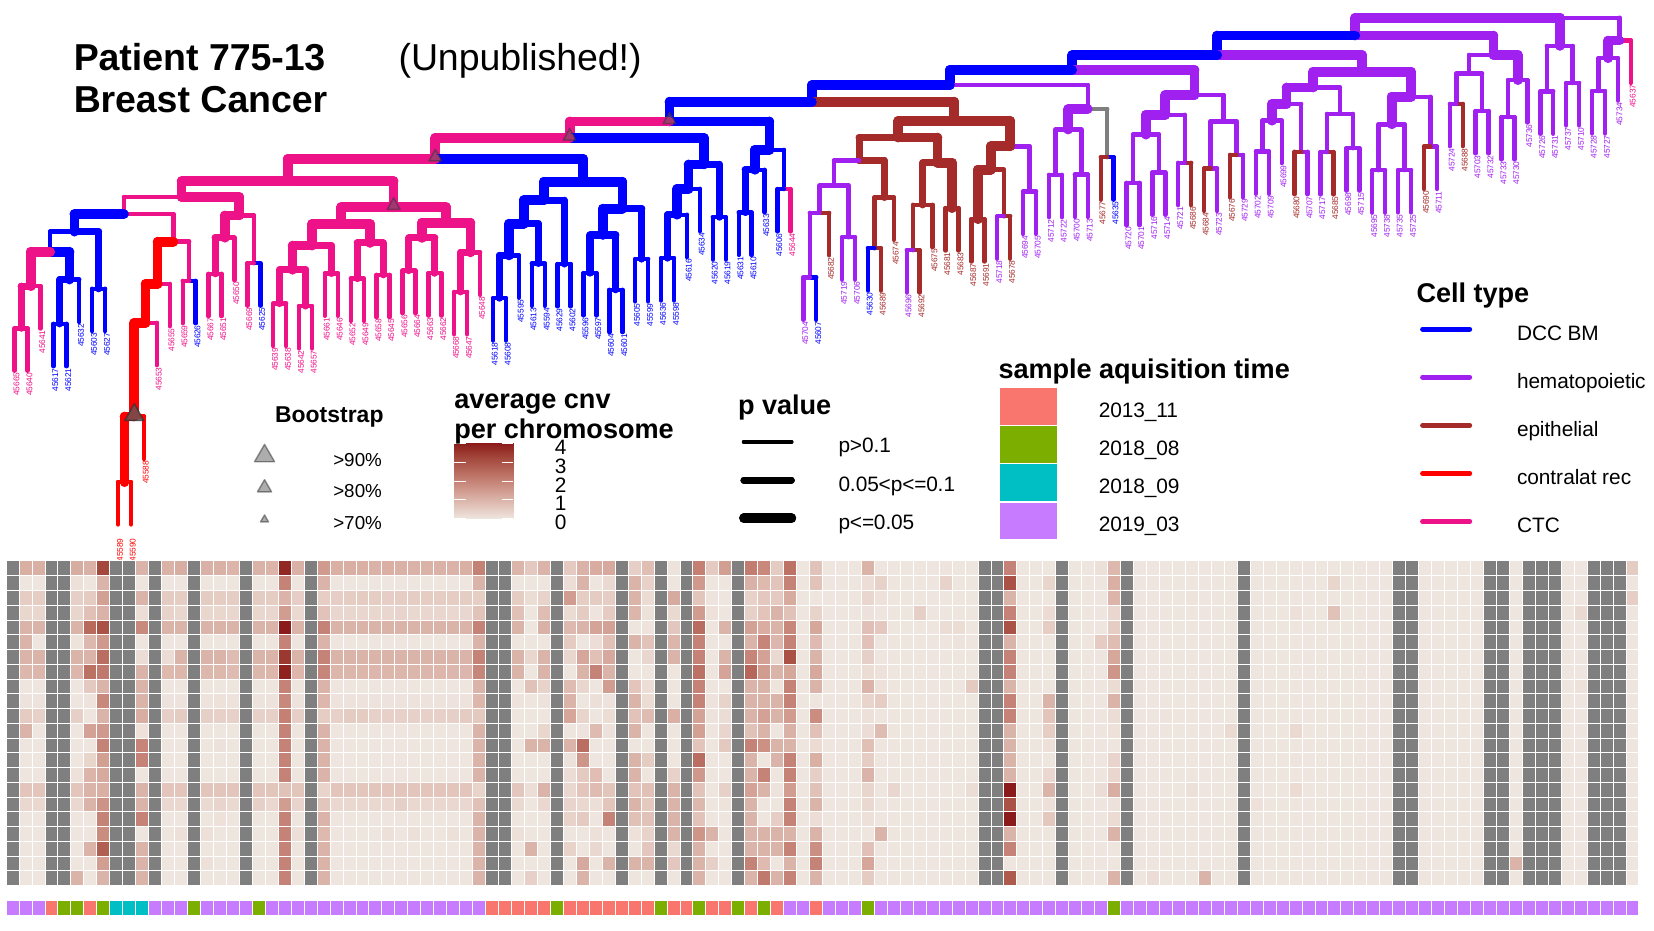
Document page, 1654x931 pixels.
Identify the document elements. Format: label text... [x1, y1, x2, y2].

text_box 45707 [1304, 195, 1314, 219]
text_box 45700 [1072, 218, 1081, 242]
text_box p<=0.05 [838, 510, 963, 532]
text_box 45678 [1007, 260, 1016, 284]
text_box 45704 [800, 321, 809, 345]
text_box [260, 514, 269, 522]
text_box 45692 [916, 294, 926, 318]
text_box 45663 [425, 317, 434, 341]
text_box 45651 [218, 317, 228, 341]
text_box 45653 [154, 366, 163, 391]
text_box 45698 [1343, 192, 1353, 216]
text_box 45599 [645, 303, 654, 327]
text_box 45598 [671, 302, 680, 326]
text_box 45632 [76, 323, 85, 347]
text_box 45595 [516, 299, 525, 323]
text_box 45625 [257, 307, 266, 331]
text_box 45716 [1149, 216, 1159, 240]
text_box 45683 [955, 252, 965, 276]
text_box 45738 [1382, 214, 1391, 238]
text_box 45721 [1175, 206, 1184, 230]
text_box 45677 [1097, 201, 1107, 225]
text_box 45631 [735, 256, 745, 280]
text_box 45720 [1123, 226, 1133, 250]
text_box 45627 [102, 332, 111, 356]
text_box 45646 [335, 317, 344, 341]
text_box 45665 [11, 372, 21, 396]
text_box 45658 [373, 318, 383, 342]
text_box 45605 [632, 303, 641, 327]
text_box 45630 [865, 292, 874, 316]
text_box 45690 [1421, 190, 1430, 214]
text_box 45655 [166, 327, 176, 352]
text_box 45606 [774, 232, 784, 257]
text_box 45650 [231, 281, 241, 305]
text_box 0 [554, 513, 576, 532]
text_box 45620 [710, 261, 719, 285]
text_box 45648 [477, 296, 486, 320]
text_box 45722 [1059, 218, 1068, 243]
text_box Cell type [1416, 277, 1582, 305]
text_box 45694 [1020, 235, 1029, 259]
text_box hematopoietic [1517, 369, 1646, 391]
text_box 45725 [1408, 213, 1417, 238]
text_box 45659 [179, 324, 189, 348]
text_box 45705 [1033, 235, 1042, 259]
text_box p>0.1 [838, 434, 933, 456]
text_box [387, 197, 401, 210]
text_box 45684 [1201, 212, 1210, 236]
text_box 45685 [1330, 196, 1340, 220]
text_box 45696 [903, 294, 913, 318]
text_box 45633 [761, 213, 771, 237]
text_box [6, 901, 1639, 915]
text_box 45688 [1459, 147, 1469, 171]
text_box 45642 [296, 350, 305, 374]
text_box 45695 [1369, 214, 1378, 238]
text_box CTC [1517, 513, 1560, 535]
text_box 45689 [878, 292, 887, 316]
text_box 45645 [386, 318, 396, 342]
text_box 45639 [270, 347, 279, 371]
text_box 45589 [115, 537, 124, 561]
text_box 45602 [567, 307, 577, 332]
text_box 45637 [1628, 84, 1637, 108]
text_box >90% [333, 448, 383, 468]
text_box 45714 [1162, 216, 1172, 240]
text_box 45737 [1563, 126, 1572, 151]
text_box [257, 479, 272, 492]
text_box [428, 149, 442, 161]
text_box 45596 [580, 316, 590, 341]
text_box 45607 [813, 321, 822, 345]
text_box 45712 [1046, 218, 1055, 243]
text_box 45702 [1253, 195, 1262, 219]
text_box 45719 [839, 281, 848, 305]
text_box 45644 [787, 232, 797, 257]
text_box 45726 [1537, 135, 1547, 159]
text_box 45662 [438, 317, 447, 341]
text_box p value [738, 390, 832, 418]
text_box average cnv per chromosome [454, 383, 675, 439]
text_box [125, 403, 144, 421]
text_box 1 [554, 495, 576, 513]
text_box 45610 [748, 256, 758, 280]
text_box [999, 387, 1058, 540]
text_box 45617 [50, 367, 60, 391]
text_box 3 [554, 457, 576, 476]
text_box 45613 [529, 307, 538, 331]
text_box 45601 [619, 333, 628, 357]
text_box 45709 [1266, 195, 1275, 219]
text_box 45680 [1291, 195, 1301, 219]
text_box 45682 [826, 256, 835, 280]
text_box [563, 128, 577, 141]
text_box 45717 [1317, 196, 1327, 220]
text_box 45735 [1395, 213, 1404, 238]
text_box 45664 [412, 314, 422, 338]
text_box 45718 [994, 260, 1003, 284]
text_box 45676 [1227, 198, 1236, 222]
text_box 45732 [1485, 154, 1495, 179]
text_box 45649 [360, 322, 370, 346]
text_box 45730 [1511, 161, 1521, 185]
text_box 45616 [684, 258, 693, 282]
text_box 45727 [1602, 135, 1611, 159]
text_box 45619 [722, 261, 732, 285]
text_box 45667 [205, 317, 215, 341]
text_box 45703 [1472, 154, 1482, 179]
picture [454, 443, 514, 519]
text_box 45711 [1434, 190, 1443, 214]
text_box 45713 [1085, 218, 1094, 242]
text_box 45669 [244, 307, 254, 331]
text_box 45701 [1136, 226, 1146, 250]
text_box 45706 [852, 281, 861, 305]
text_box (Unpublished!) [383, 29, 658, 87]
text_box 45608 [503, 342, 512, 366]
text_box 45656 [399, 314, 409, 338]
text_box 45590 [128, 537, 137, 561]
text_box >70% [333, 512, 383, 532]
text_box 2018_09 [1099, 474, 1223, 496]
text_box [6, 561, 1639, 885]
text_box 45710 [1576, 126, 1585, 151]
text_box 45638 [283, 347, 292, 371]
text_box 45588 [141, 460, 150, 484]
text_box 45597 [593, 316, 603, 341]
text_box 45681 [942, 252, 952, 276]
text_box 45699 [1278, 164, 1288, 188]
text_box 45661 [322, 317, 331, 341]
text_box 45629 [554, 307, 564, 332]
text_box 45723 [1214, 212, 1223, 236]
text_box 45733 [1498, 161, 1508, 185]
text_box 45603 [89, 332, 98, 356]
text_box 4 [554, 439, 576, 457]
text_box 45728 [1589, 135, 1598, 159]
text_box 45647 [464, 335, 473, 359]
text_box 45675 [929, 248, 939, 272]
text_box 2013_11 [1099, 398, 1223, 420]
text_box DCC BM [1517, 321, 1600, 343]
text_box sample aquisition time [998, 354, 1341, 382]
text_box 2018_08 [1099, 436, 1223, 458]
text_box 45715 [1356, 192, 1365, 216]
text_box [663, 112, 676, 124]
text_box 45634 [697, 232, 706, 256]
text_box 45691 [981, 263, 991, 287]
text_box 45731 [1550, 135, 1559, 159]
text_box 45668 [451, 335, 460, 359]
text_box 45724 [1447, 147, 1456, 171]
text_box epithelial [1517, 417, 1625, 439]
text_box 45636 [658, 302, 667, 326]
text_box 45640 [24, 372, 34, 396]
text_box 45621 [63, 367, 72, 391]
text_box 45641 [37, 330, 47, 354]
text_box 45734 [1615, 102, 1624, 126]
text_box contralat rec [1517, 465, 1632, 487]
text_box >80% [333, 480, 383, 500]
text_box 45635 [1110, 201, 1120, 225]
text_box 45674 [891, 241, 900, 265]
text_box 2019_03 [1099, 512, 1223, 534]
text_box 45686 [1188, 206, 1197, 230]
text_box 45729 [1240, 198, 1249, 222]
text_box 0.05<p<=0.1 [838, 472, 975, 494]
text_box Bootstrap [275, 402, 384, 426]
text_box 45687 [968, 263, 978, 287]
text_box 45626 [192, 324, 202, 348]
text_box 45652 [347, 322, 357, 346]
text_box Patient 775-13 Breast Cancer [59, 29, 343, 171]
text_box 45604 [606, 333, 616, 357]
text_box 2 [554, 476, 576, 495]
text_box [254, 444, 275, 462]
text_box 45736 [1524, 124, 1534, 148]
text_box 45594 [542, 307, 551, 331]
text_box 45657 [309, 350, 318, 374]
text_box 45618 [490, 342, 499, 366]
